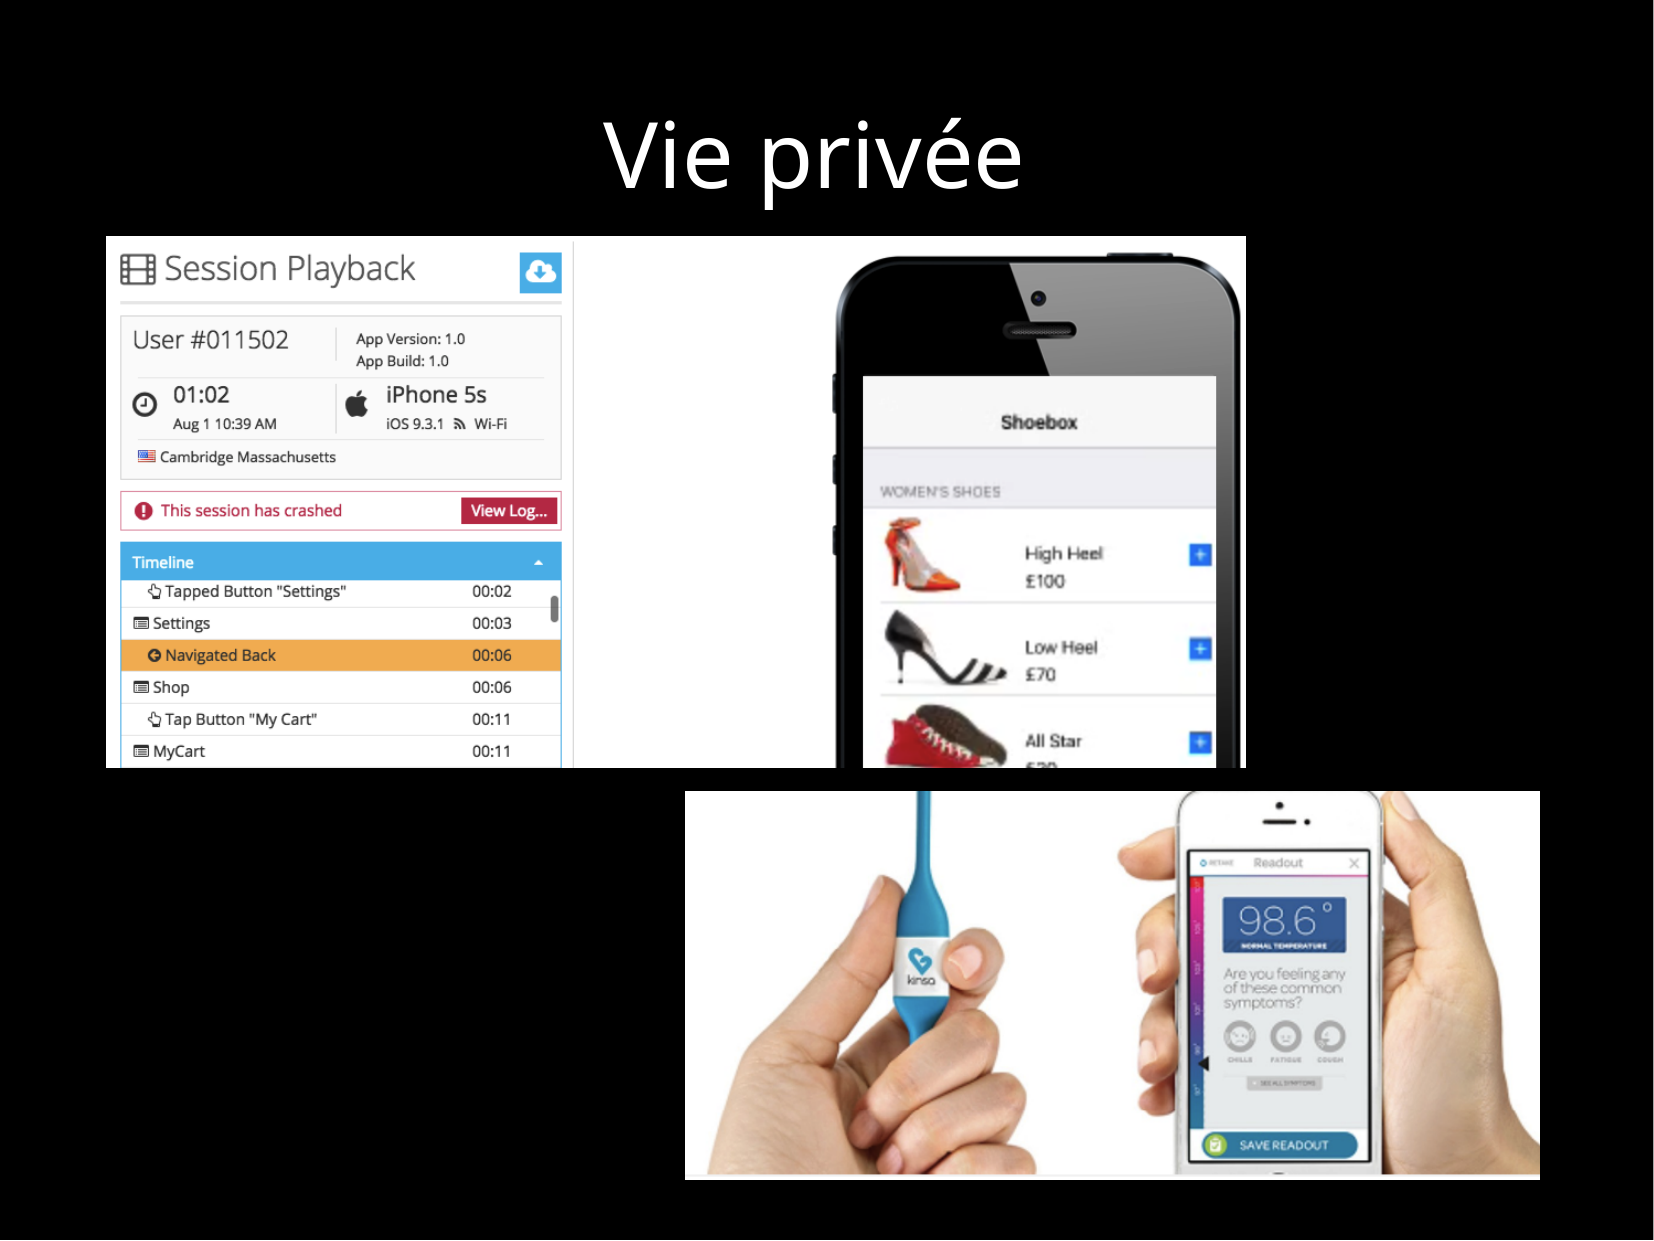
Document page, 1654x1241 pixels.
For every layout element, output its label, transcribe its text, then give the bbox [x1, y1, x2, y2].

title Vie privée [82, 49, 1571, 257]
picture [685, 791, 1540, 1180]
picture [106, 236, 1246, 768]
